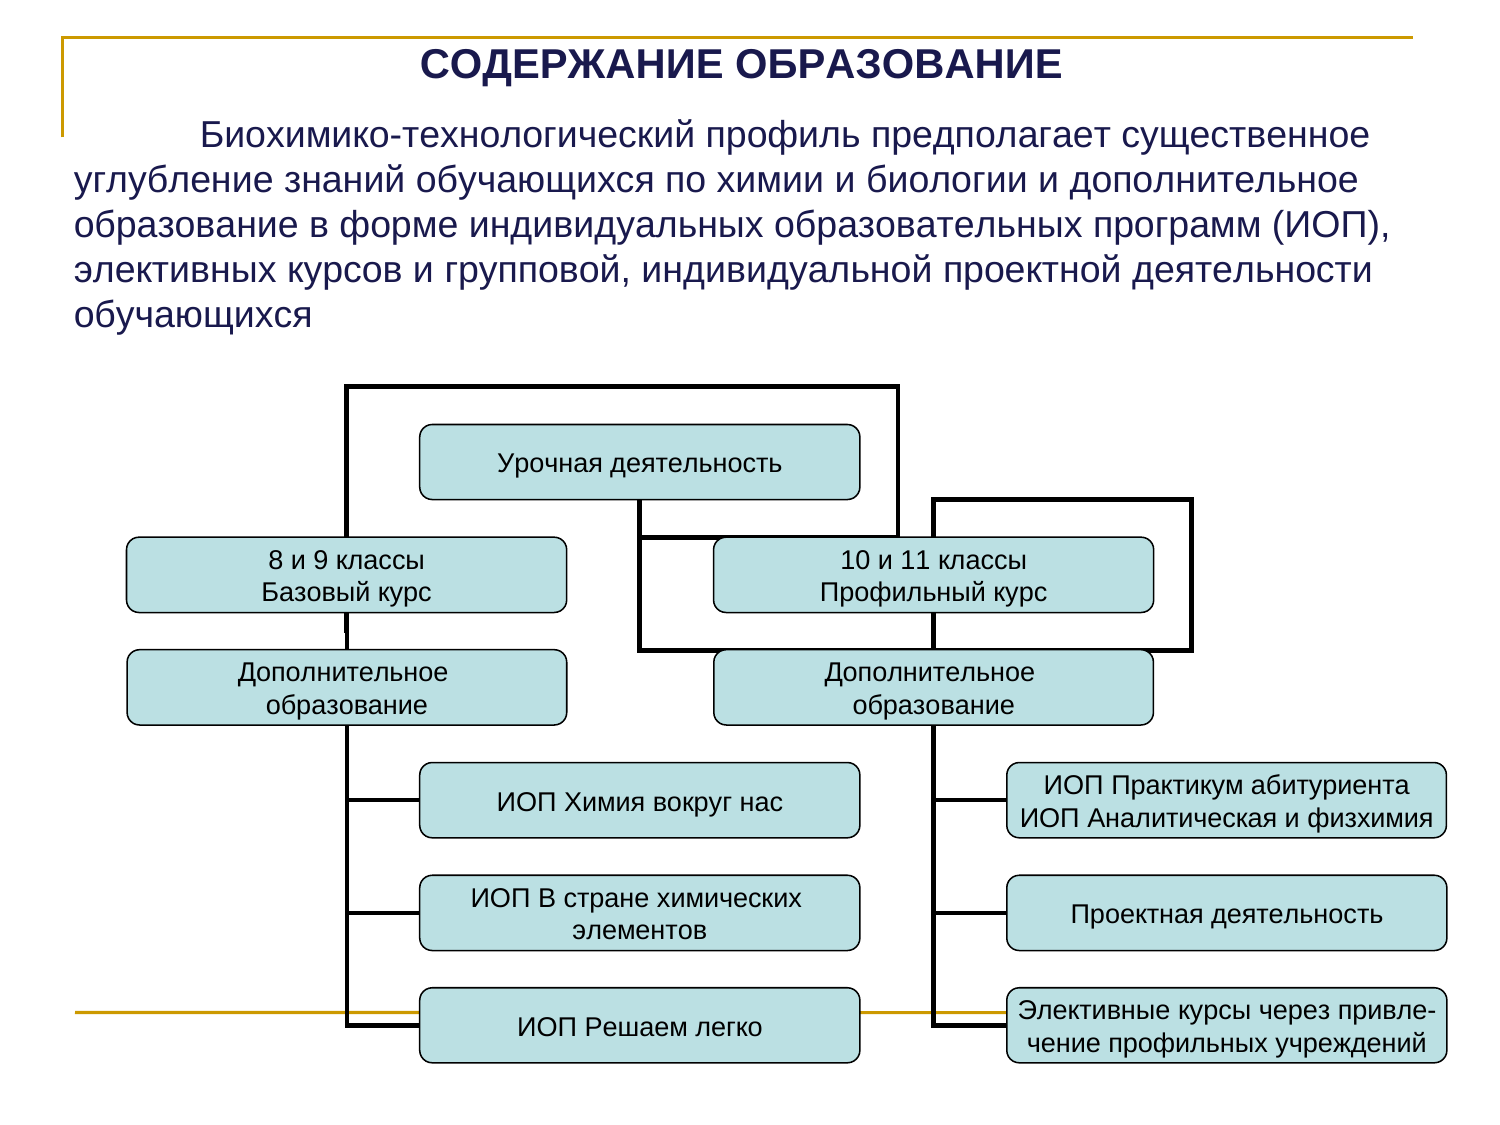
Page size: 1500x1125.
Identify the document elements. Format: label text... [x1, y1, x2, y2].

text_box ИОП Решаем легко [419, 987, 860, 1063]
text_box 8 и 9 классы Базовый курс [126, 537, 567, 613]
text_box Дополнительное образование [127, 649, 567, 726]
text_box СОДЕРЖАНИЕ ОБРАЗОВАНИЕ Биохимико-технологический профиль предполагает существенное углубление знаний обучающихся по химии и биологии и дополнительное образование в форме индивидуальных образовательных программ (ИОП), элективных курсов и групповой, индивидуальной проектной деятельности обучающихся [59, 29, 1436, 344]
text_box Элективные курсы через привле-чение профильных учреждений [1006, 987, 1447, 1063]
text_box Проектная деятельность [1006, 875, 1447, 951]
text_box 10 и 11 классы Профильный курс [713, 537, 1154, 613]
text_box Урочная деятельность [419, 424, 860, 500]
text_box ИОП Химия вокруг нас [419, 762, 860, 838]
text_box ИОП Практикум абитуриента ИОП Аналитическая и физхимия [1006, 762, 1447, 838]
text_box ИОП В стране химических элементов [419, 875, 860, 951]
text_box Дополнительное образование [713, 649, 1154, 726]
